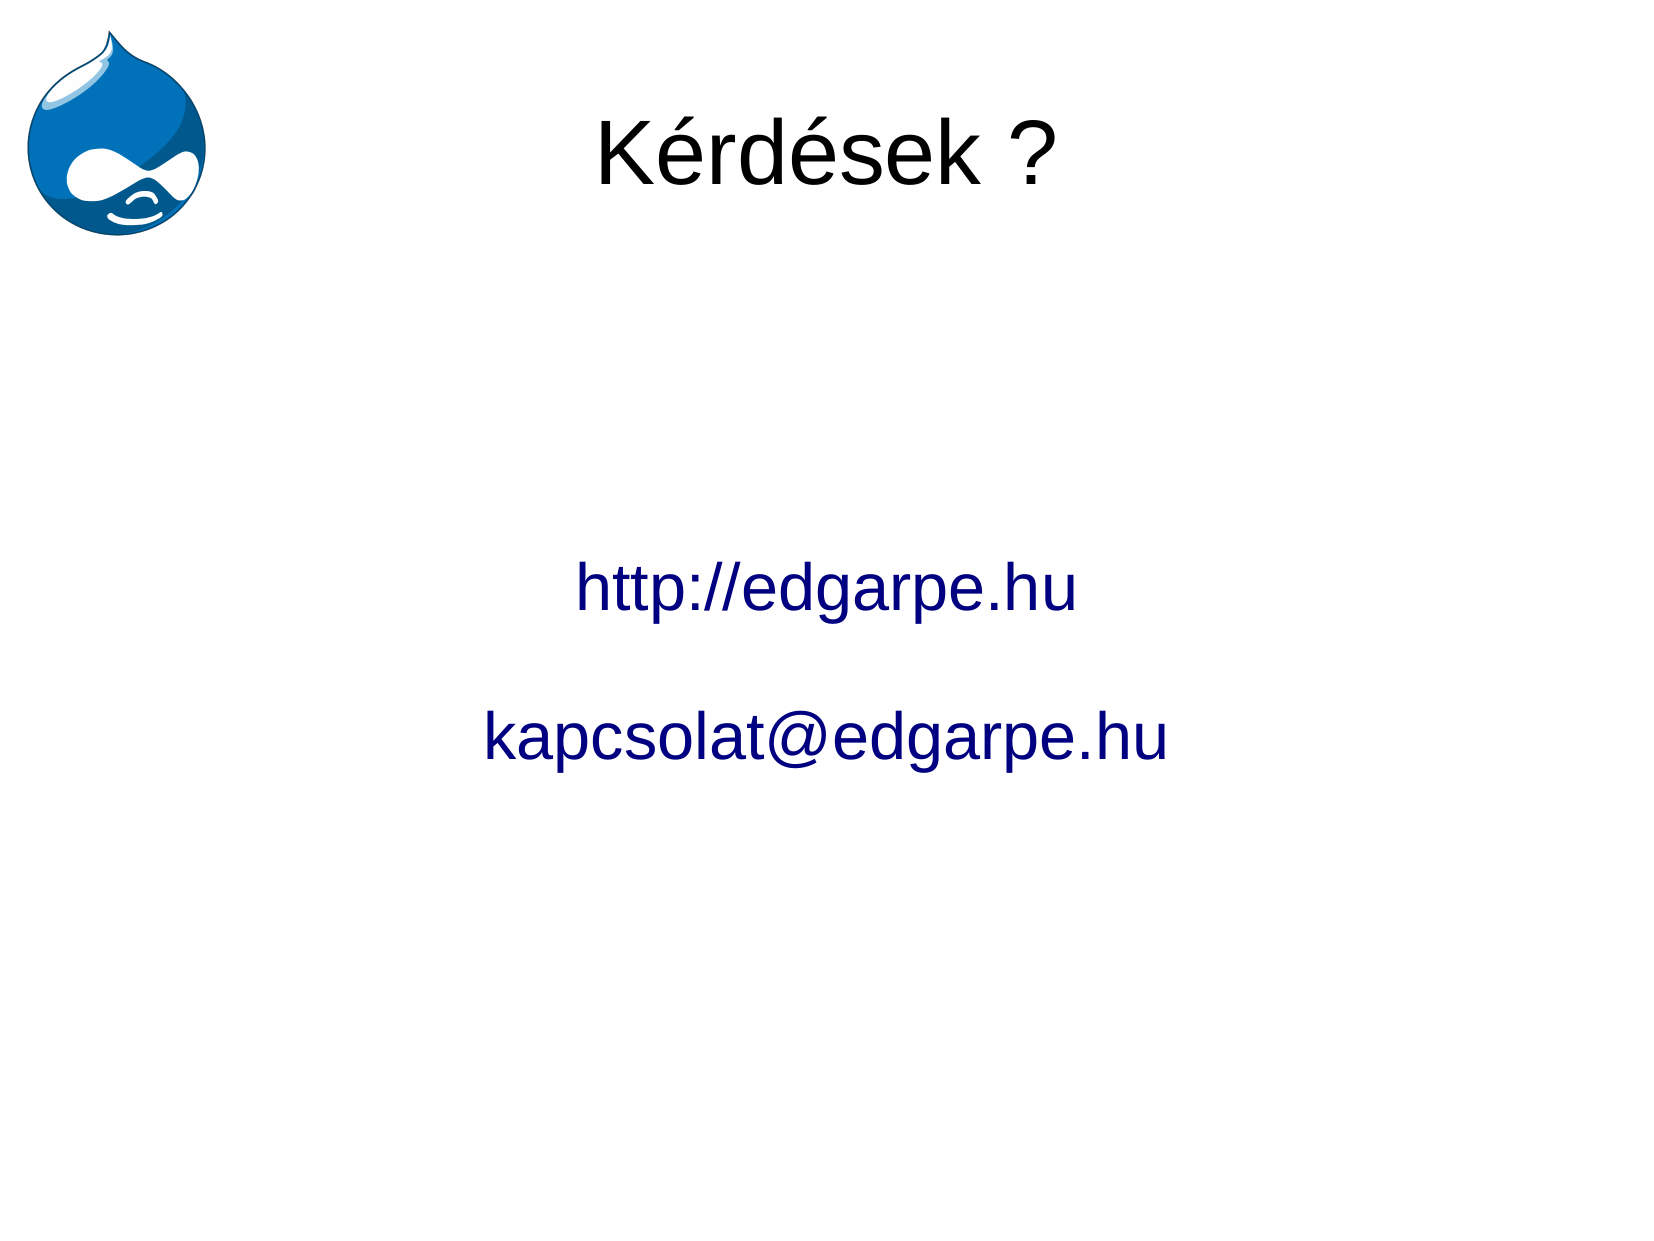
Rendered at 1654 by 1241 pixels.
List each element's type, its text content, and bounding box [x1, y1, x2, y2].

subtitle http://edgarpe.hu kapcsolat@edgarpe.hu [82, 290, 1571, 1109]
picture [26, 29, 207, 237]
title Kérdések ? [82, 49, 1571, 257]
